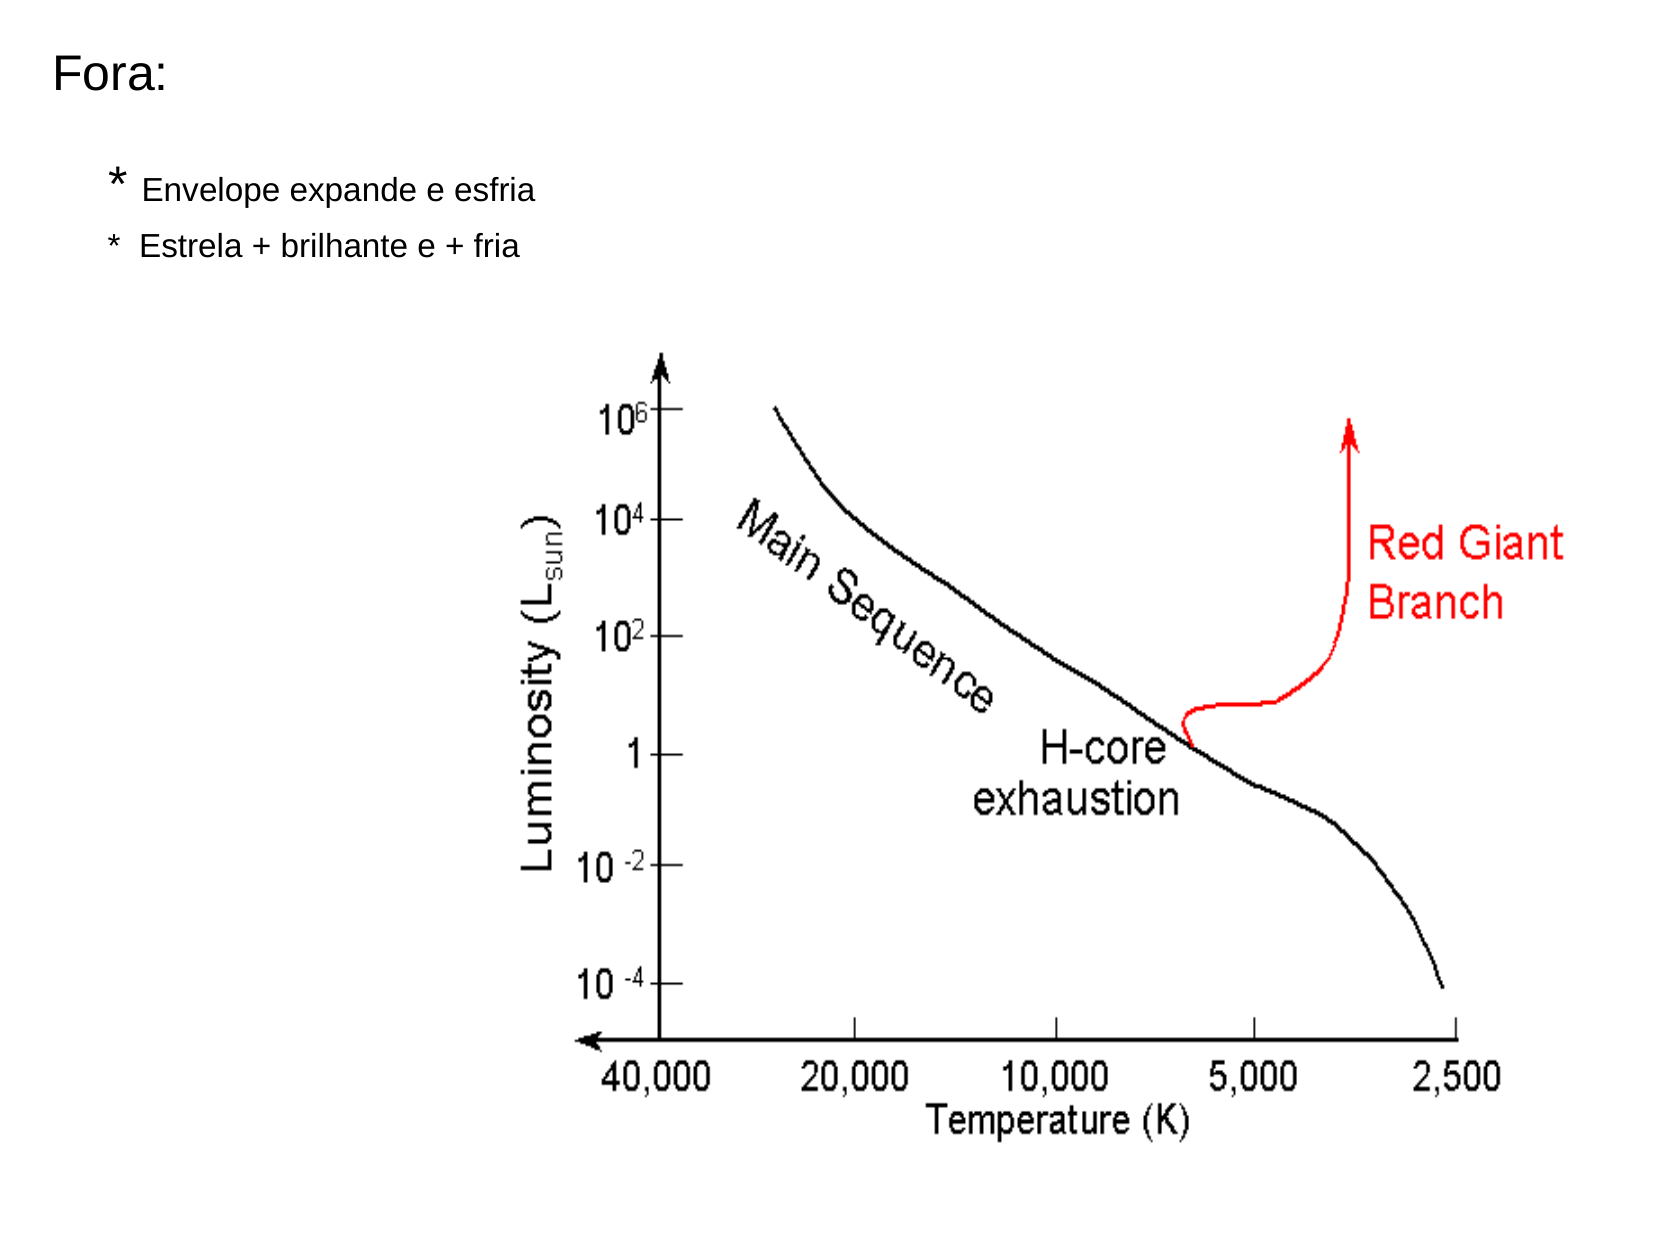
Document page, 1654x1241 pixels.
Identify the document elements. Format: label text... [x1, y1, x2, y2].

picture [487, 337, 1576, 1161]
text_box Fora: * Envelope expande e esfria * Estrela + brilhante e + fria [37, 37, 638, 276]
